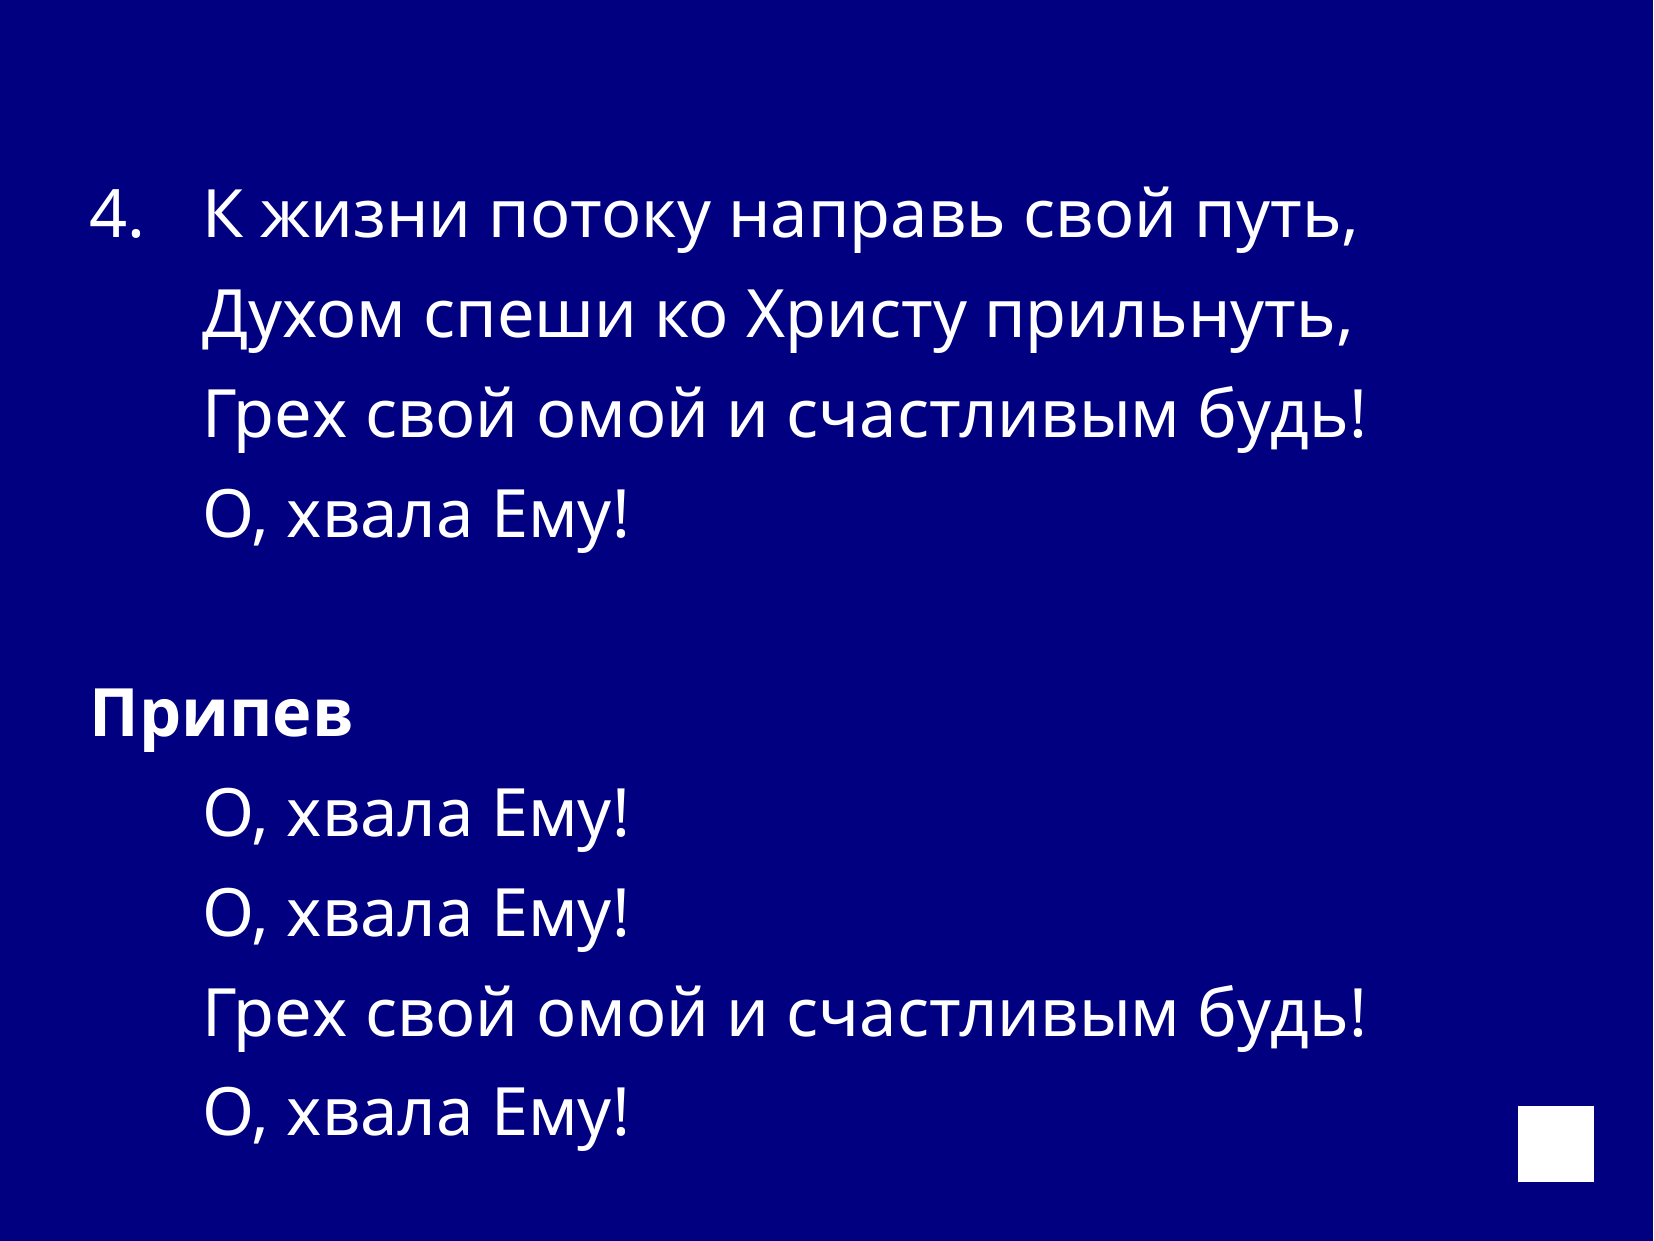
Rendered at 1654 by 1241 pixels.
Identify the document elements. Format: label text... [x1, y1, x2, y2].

text_box [1518, 1106, 1594, 1182]
text_box 4. К жизни потоку направь свой путь, Духом спеши ко Христу прильнуть, Грех свой омой и счастливым будь! О, хвала Ему! Припев О, хвала Ему! О, хвала Ему! Грех свой омой и счастливым будь! О, хвала Ему! [75, 150, 1576, 1163]
